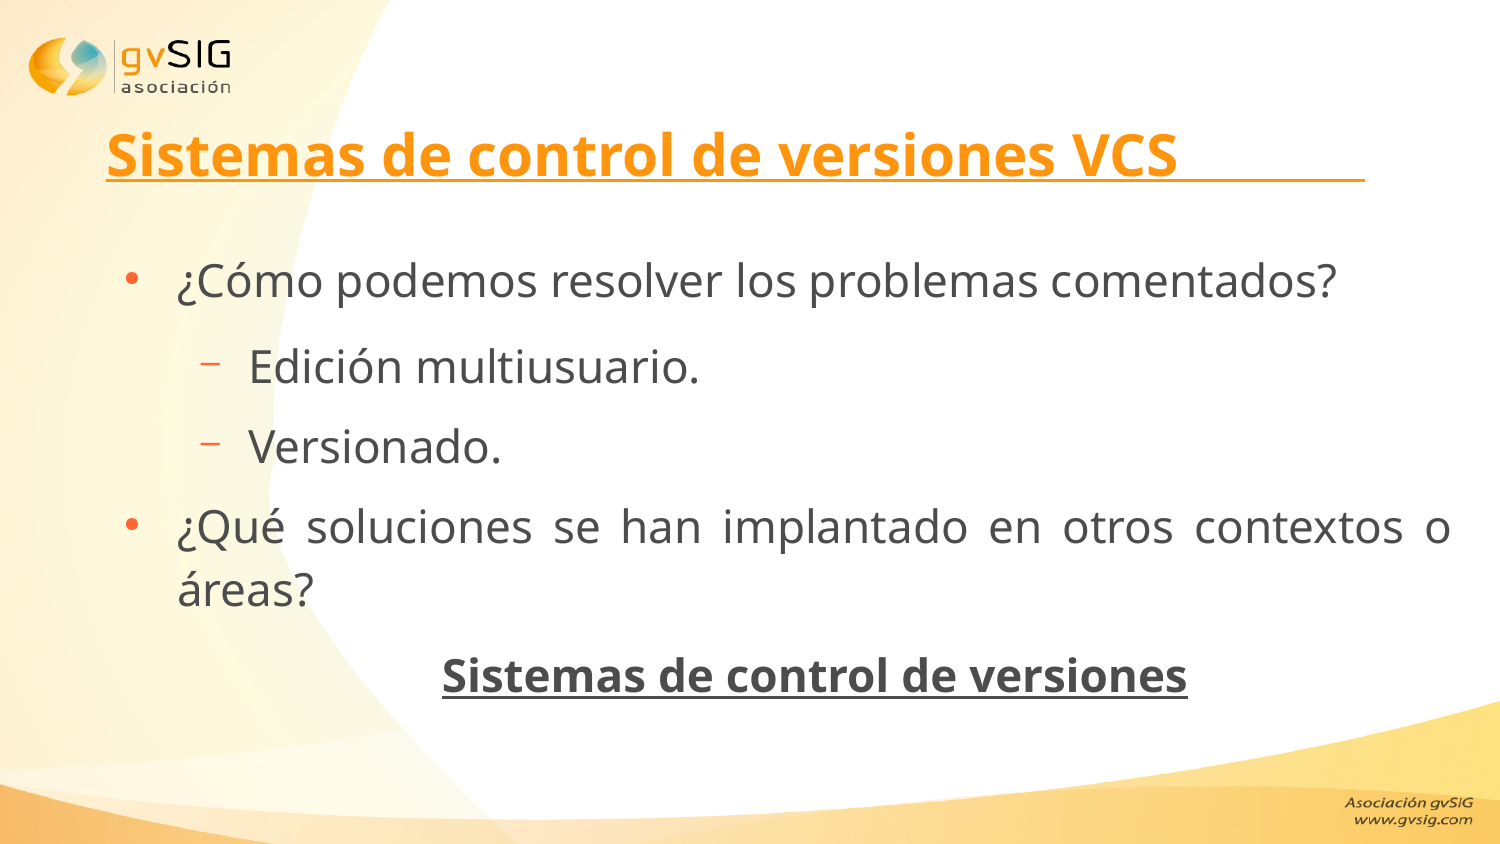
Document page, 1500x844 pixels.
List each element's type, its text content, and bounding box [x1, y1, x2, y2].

title Sistemas de control de versiones VCS [106, 115, 1457, 193]
picture [0, 0, 1500, 844]
list ¿Cómo podemos resolver los problemas comentados? Edición multiusuario. Versionado. ¿Qué soluciones se han implantado en otros contextos o áreas? Sistemas de control de versiones [35, 248, 1453, 652]
